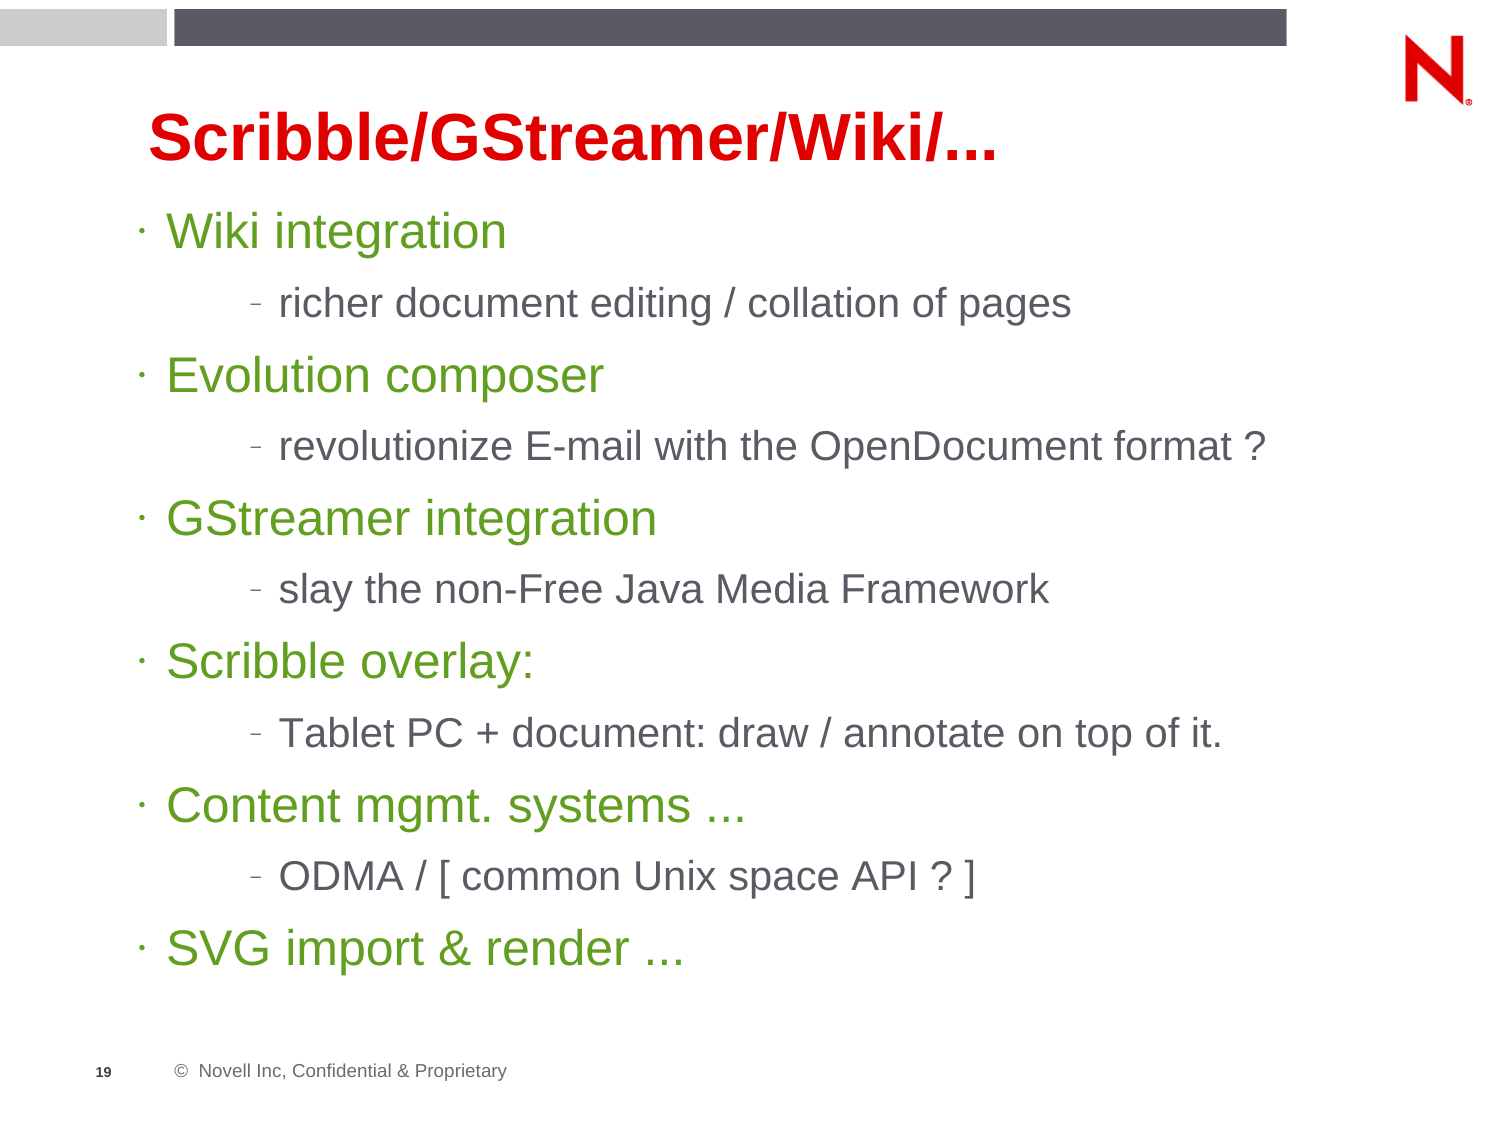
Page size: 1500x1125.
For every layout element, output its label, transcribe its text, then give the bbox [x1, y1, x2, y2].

title Scribble/GStreamer/Wiki/... [148, 56, 1370, 200]
picture [1403, 32, 1473, 107]
list Wiki integration richer document editing / collation of pages Evolution composer revolutionize E-mail with the OpenDocument format ? GStreamer integration slay the non-Free Java Media Framework Scribble overlay: Tablet PC + document: draw / annotate on top of it. Content mgmt. systems ... ODMA / [ common Unix space API ? ] SVG import & render ... [138, 200, 1378, 974]
